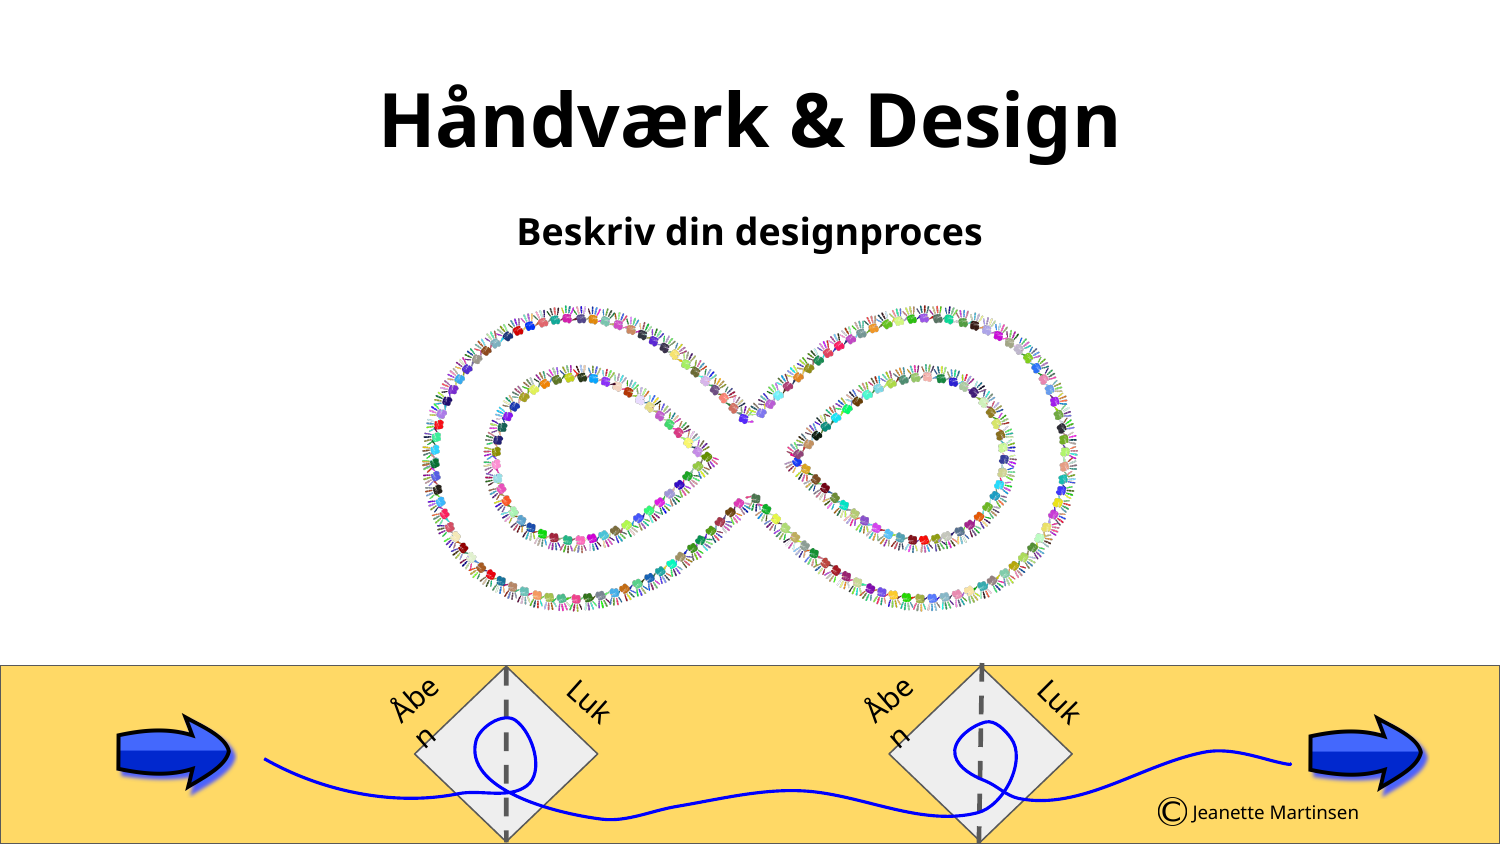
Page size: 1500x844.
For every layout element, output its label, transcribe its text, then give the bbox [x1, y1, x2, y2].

text_box Åben [835, 641, 944, 748]
text_box Luk [539, 651, 652, 761]
picture [422, 305, 1078, 612]
picture [1158, 797, 1177, 826]
text_box Jeanette Martinsen [1177, 785, 1405, 837]
text_box Luk [1009, 650, 1121, 762]
text_box [0, 665, 1500, 844]
picture [1305, 711, 1430, 799]
text_box Åben [361, 640, 473, 750]
text_box Håndværk & Design Beskriv din designproces [237, 57, 1263, 330]
picture [113, 710, 238, 798]
